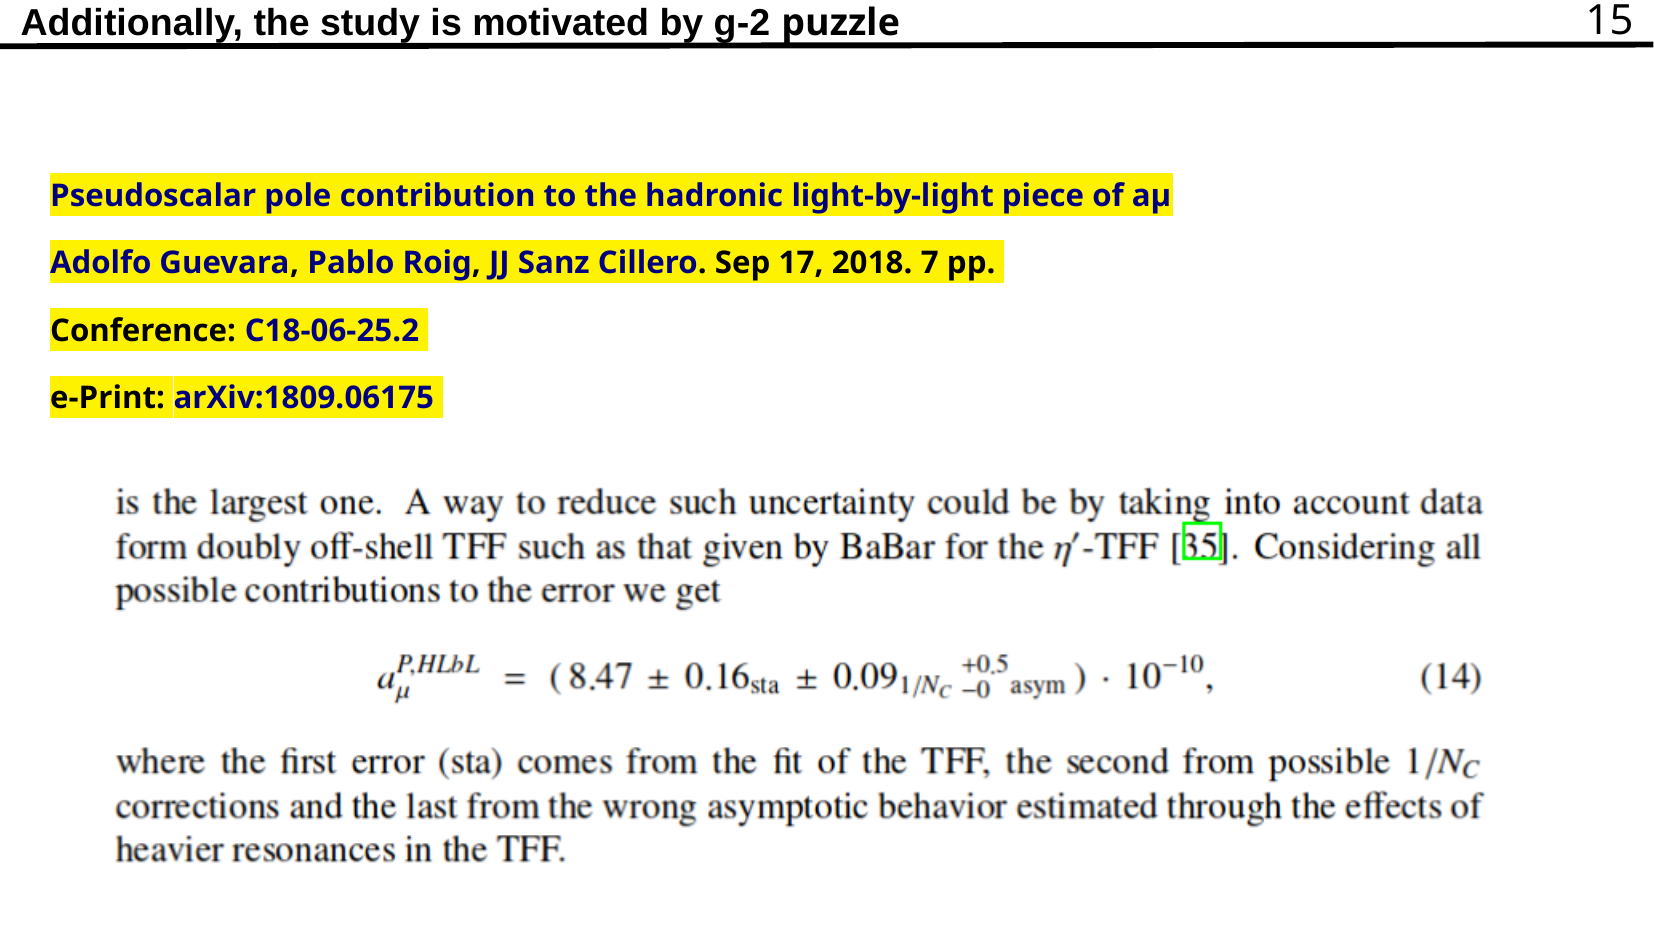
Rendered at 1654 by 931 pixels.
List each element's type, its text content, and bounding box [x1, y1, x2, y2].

text_box Additionally, the study is motivated by g-2 puzzle [5, 0, 1058, 58]
picture [91, 482, 1525, 875]
text_box Pseudoscalar pole contribution to the hadronic light-by-light piece of aμ Adolfo Guevara, Pablo Roig, JJ Sanz Cillero. Sep 17, 2018. 7 pp. Conference: C18-06-25.2 e-Print: arXiv:1809.06175 [35, 165, 1477, 483]
text_box 15 [1570, 0, 1654, 54]
